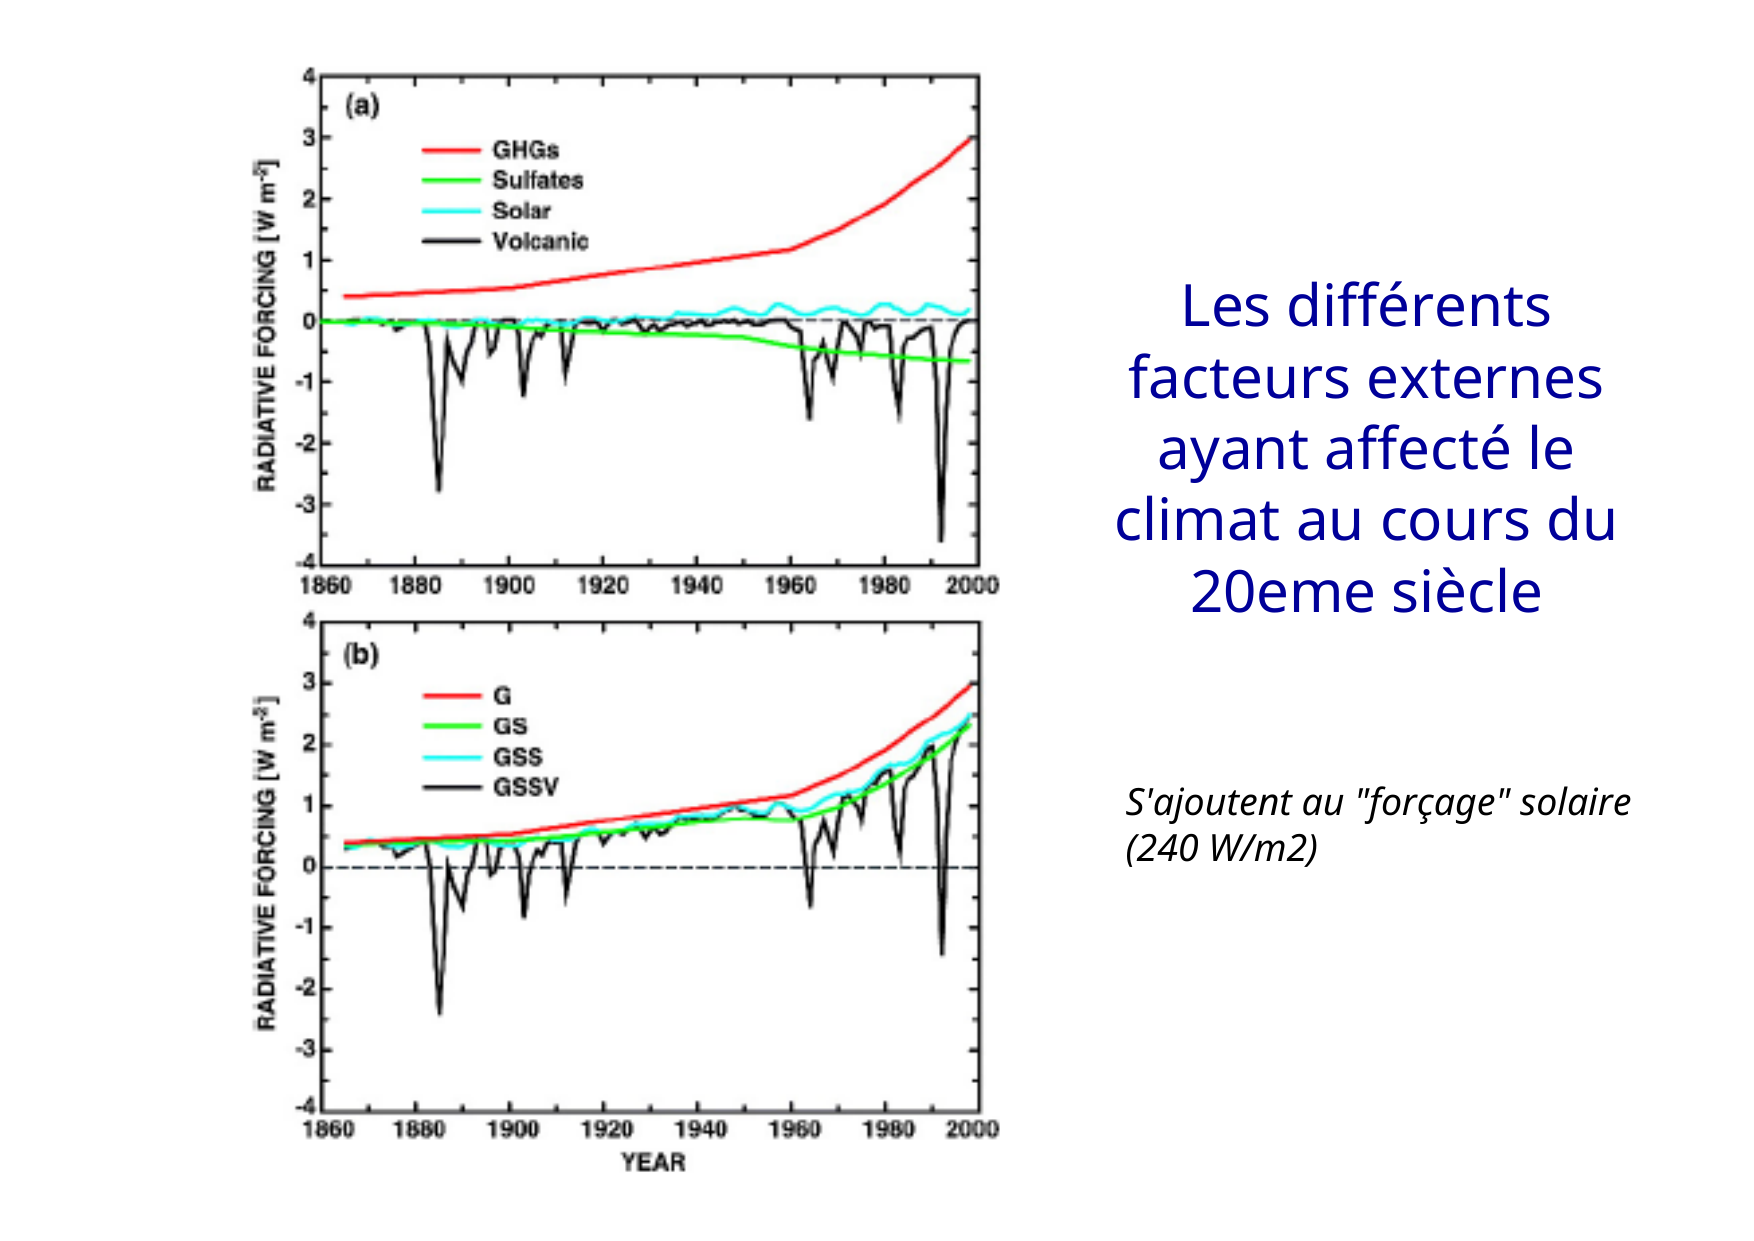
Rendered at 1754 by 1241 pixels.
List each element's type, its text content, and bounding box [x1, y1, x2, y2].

text_box S'ajoutent au "forçage" solaire (240 W/m2) [1110, 771, 1699, 879]
picture [146, 55, 1059, 1199]
title Les différents facteurs externes ayant affecté le climat au cours du 20eme siècle [1081, 179, 1652, 717]
